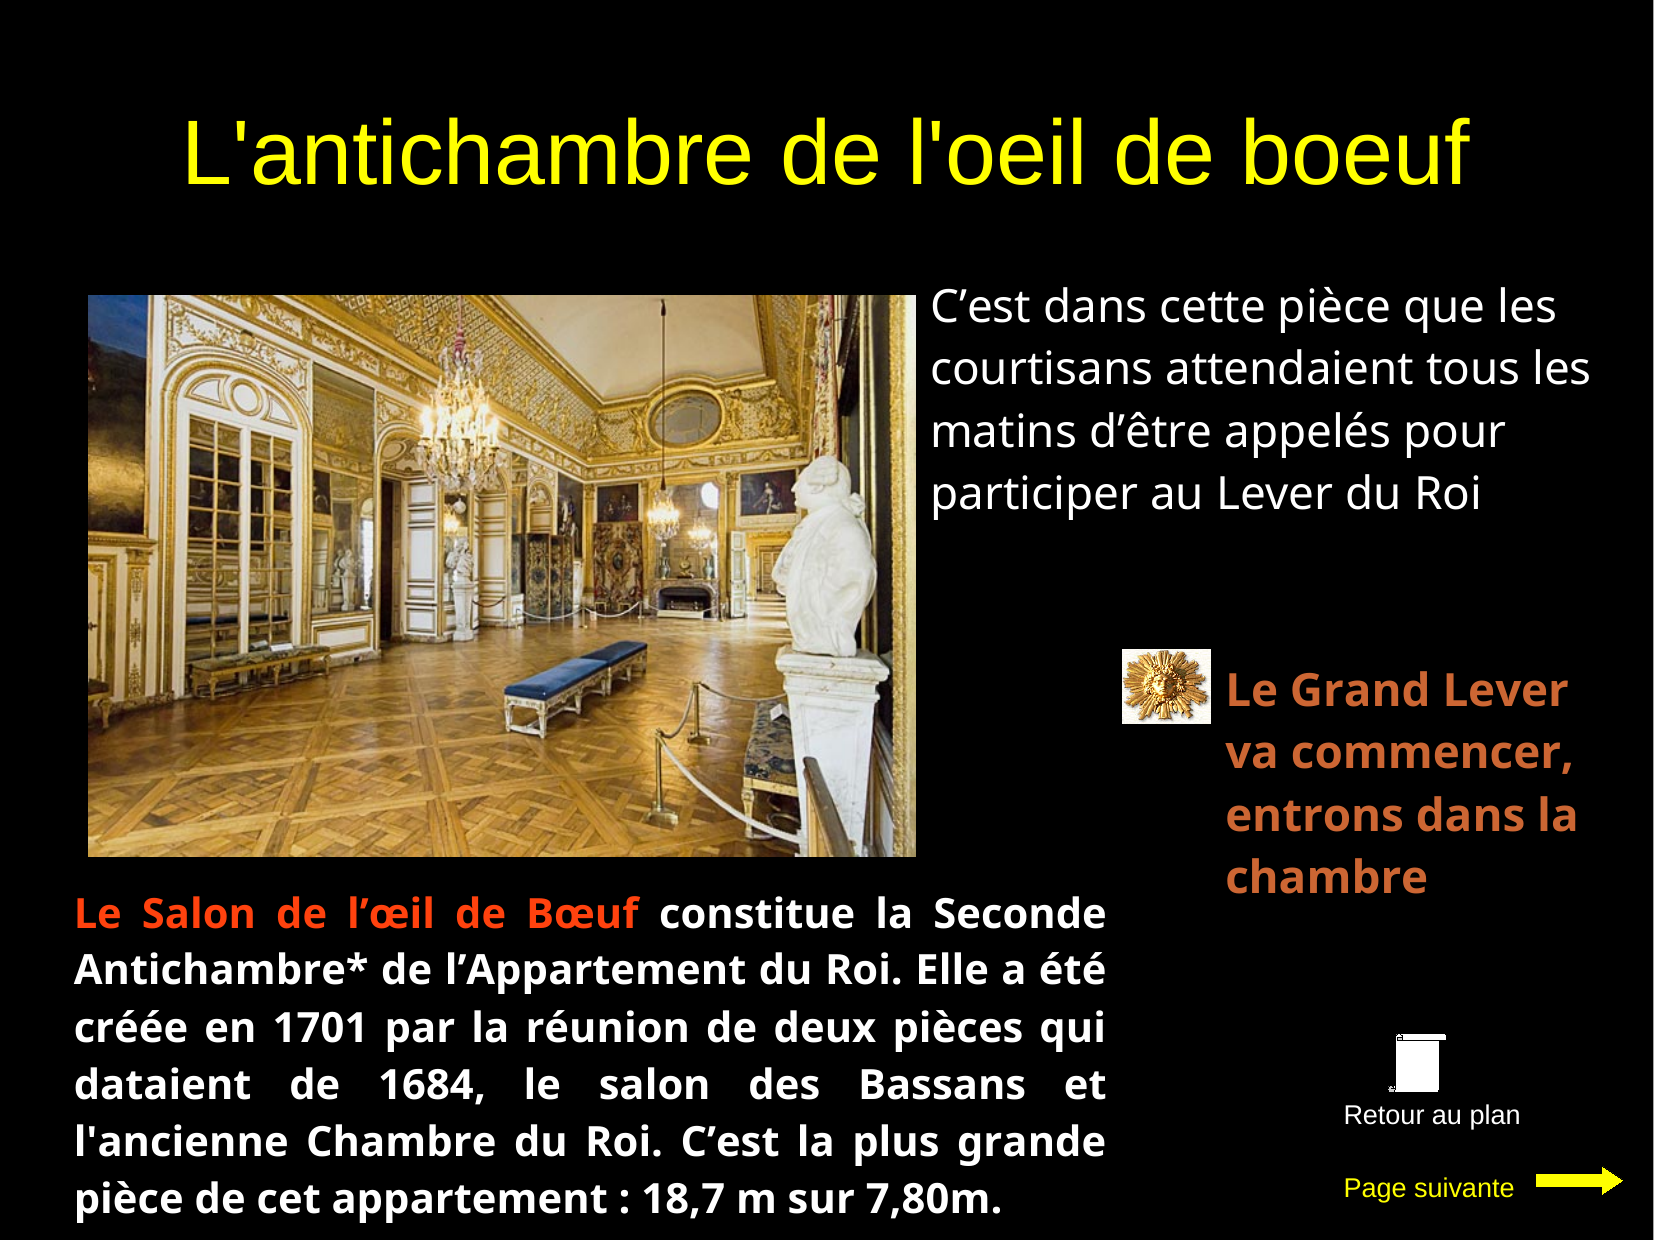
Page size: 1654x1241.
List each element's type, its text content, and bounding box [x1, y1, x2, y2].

text_box [1536, 1165, 1625, 1196]
text_box Retour au plan [1328, 1092, 1625, 1138]
picture [1122, 649, 1210, 724]
text_box [236, 1168, 709, 1241]
text_box [1387, 1033, 1447, 1093]
text_box Le Salon de l’œil de Bœuf constitue la Seconde Antichambre* de l’Appartement du Roi. Elle a été créée en 1701 par la réunion de deux pièces qui dataient de 1684, le salon des Bassans et l'ancienne Chambre du Roi. C’est la plus grande pièce de cet appartement : 18,7 m sur 7,80m. [59, 875, 1123, 1241]
picture [88, 295, 916, 857]
text_box C’est dans cette pièce que les courtisans attendaient tous les matins d’être appelés pour participer au Lever du Roi [915, 265, 1625, 578]
text_box Page suivante [1328, 1165, 1536, 1211]
text_box Le Grand Lever va commencer, entrons dans la chambre [1210, 649, 1625, 920]
title L'antichambre de l'oeil de boeuf [82, 49, 1571, 257]
